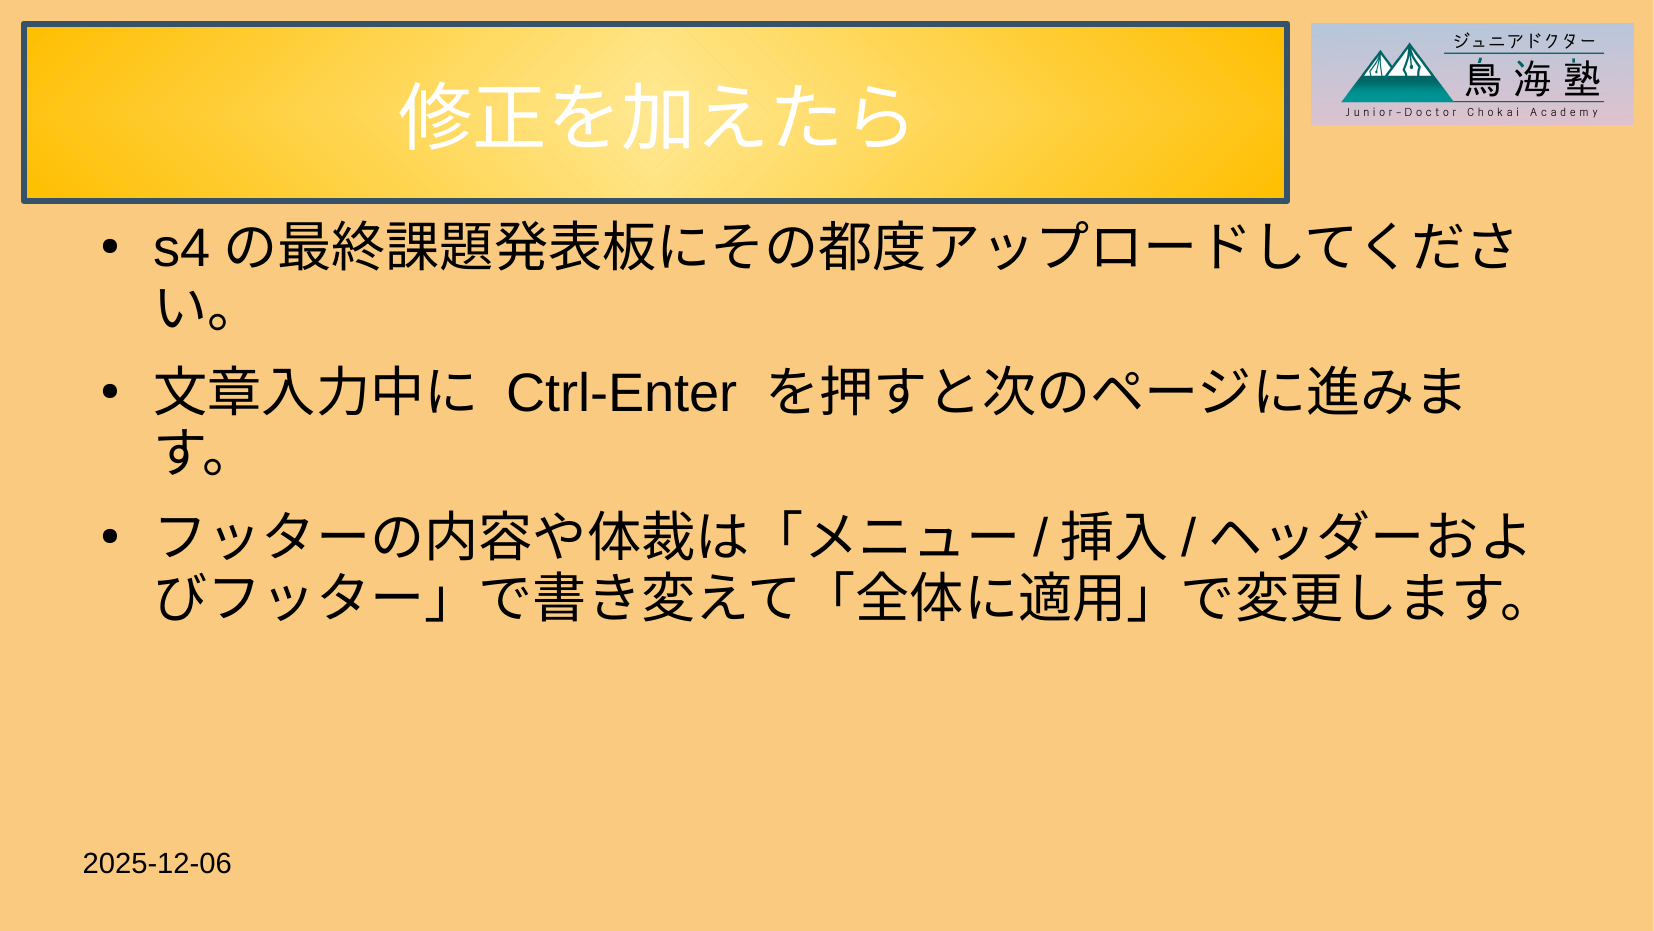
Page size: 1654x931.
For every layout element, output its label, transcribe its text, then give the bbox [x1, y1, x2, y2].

picture [1311, 23, 1634, 125]
title 修正を加えたら [82, 35, 1235, 189]
list s4の最終課題発表板にその都度アップロードしてください。 文章入力中に Ctrl-Enter を押すと次のページに進みます。 フッターの内容や体裁は「メニュー/挿入/ヘッダーおよびフッター」で書き変えて「全体に適用」で変更します。 [82, 217, 1571, 758]
